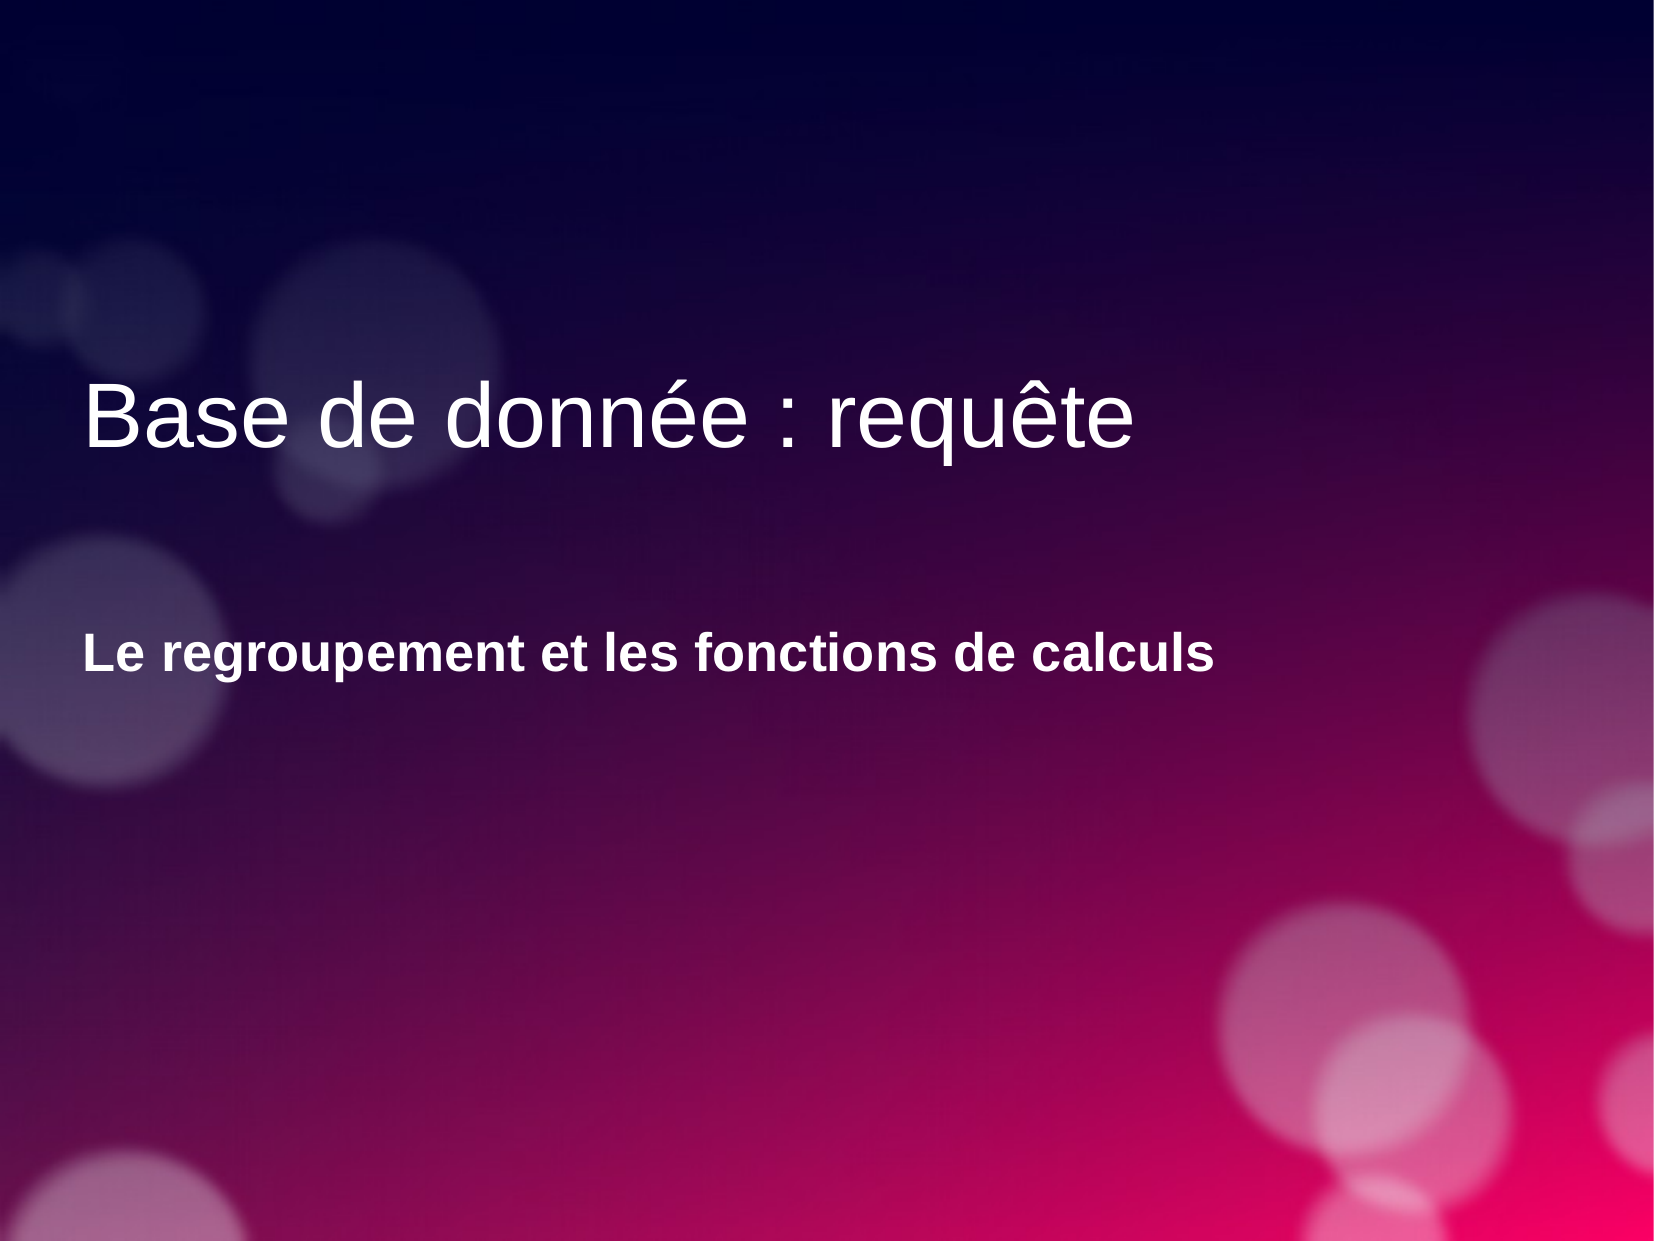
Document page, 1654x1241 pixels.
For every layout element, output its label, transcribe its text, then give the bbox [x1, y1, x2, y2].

title Le regroupement et les fonctions de calculs [82, 548, 1571, 756]
title Base de donnée : requête [82, 312, 1571, 520]
picture [0, 0, 1654, 1241]
